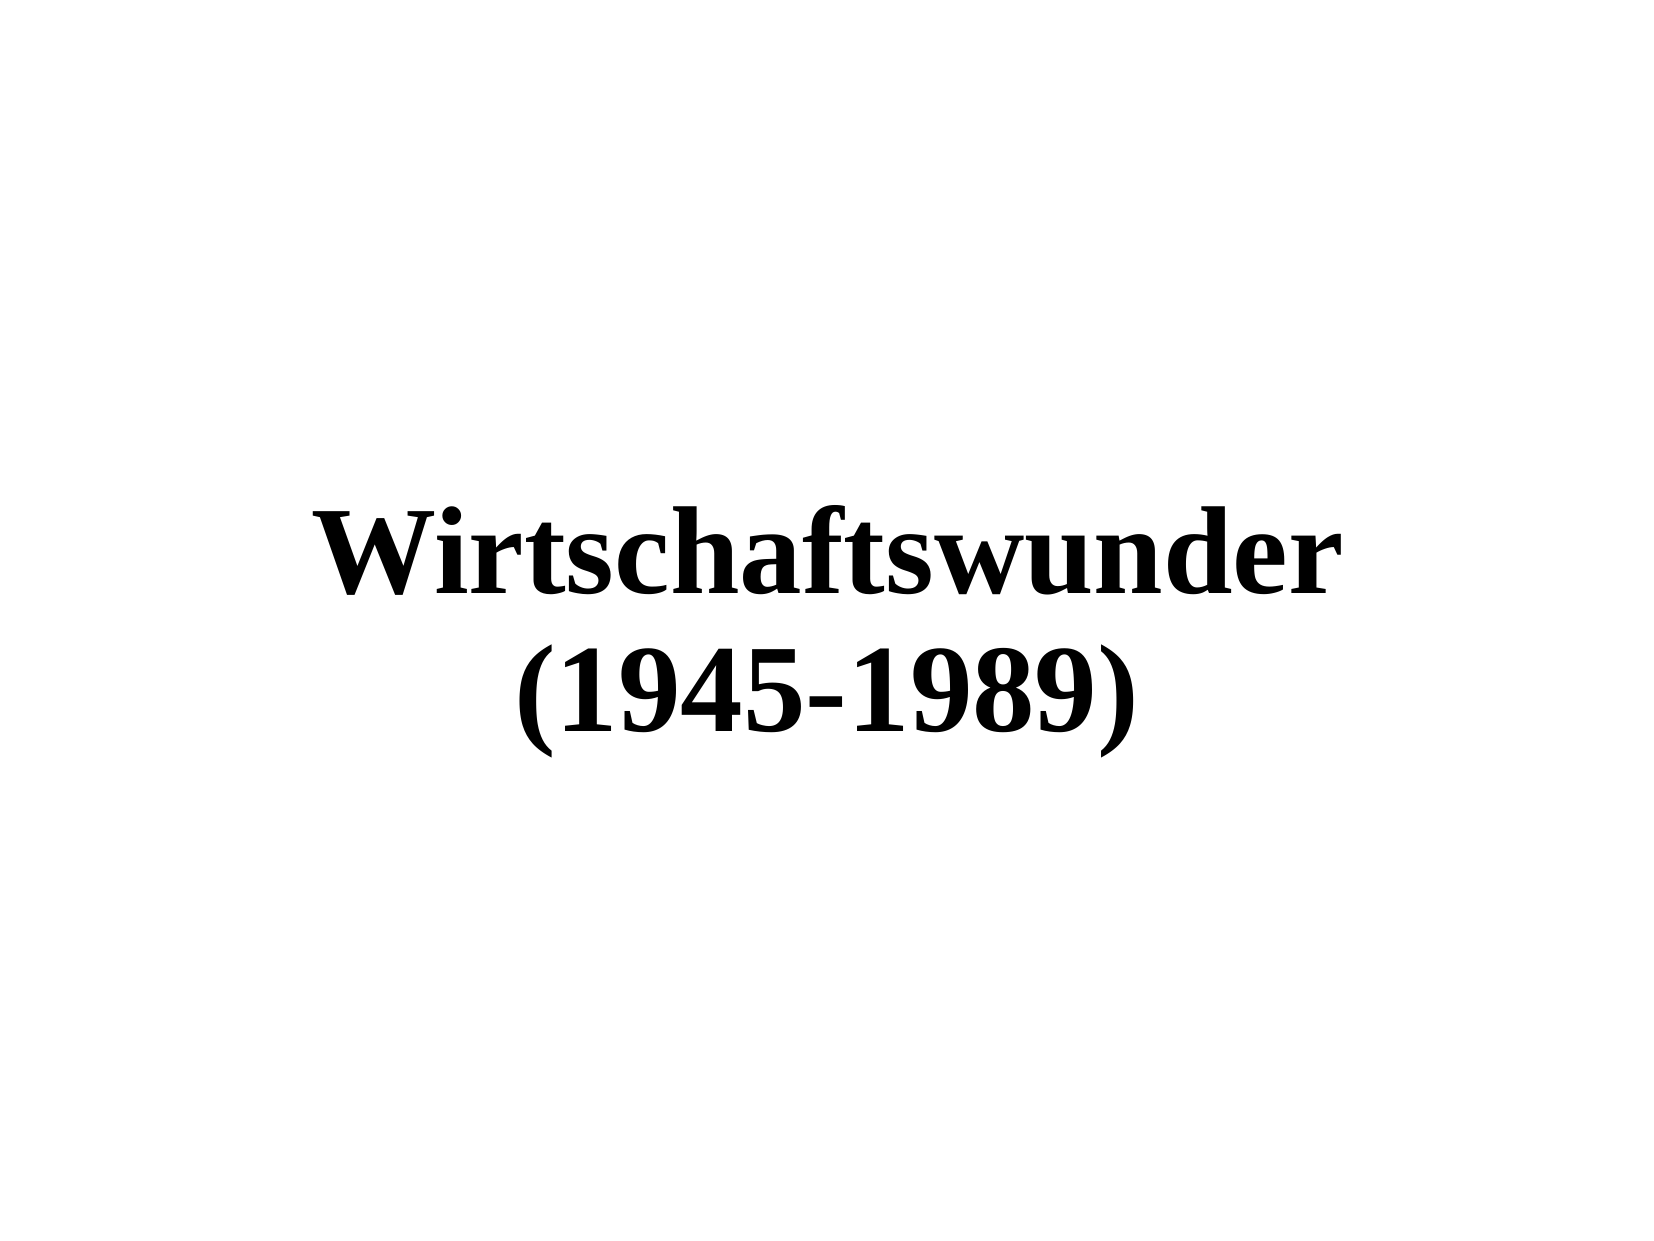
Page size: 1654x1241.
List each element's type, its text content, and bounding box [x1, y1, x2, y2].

text_box Wirtschaftswunder (1945-1989) [248, 474, 1406, 767]
